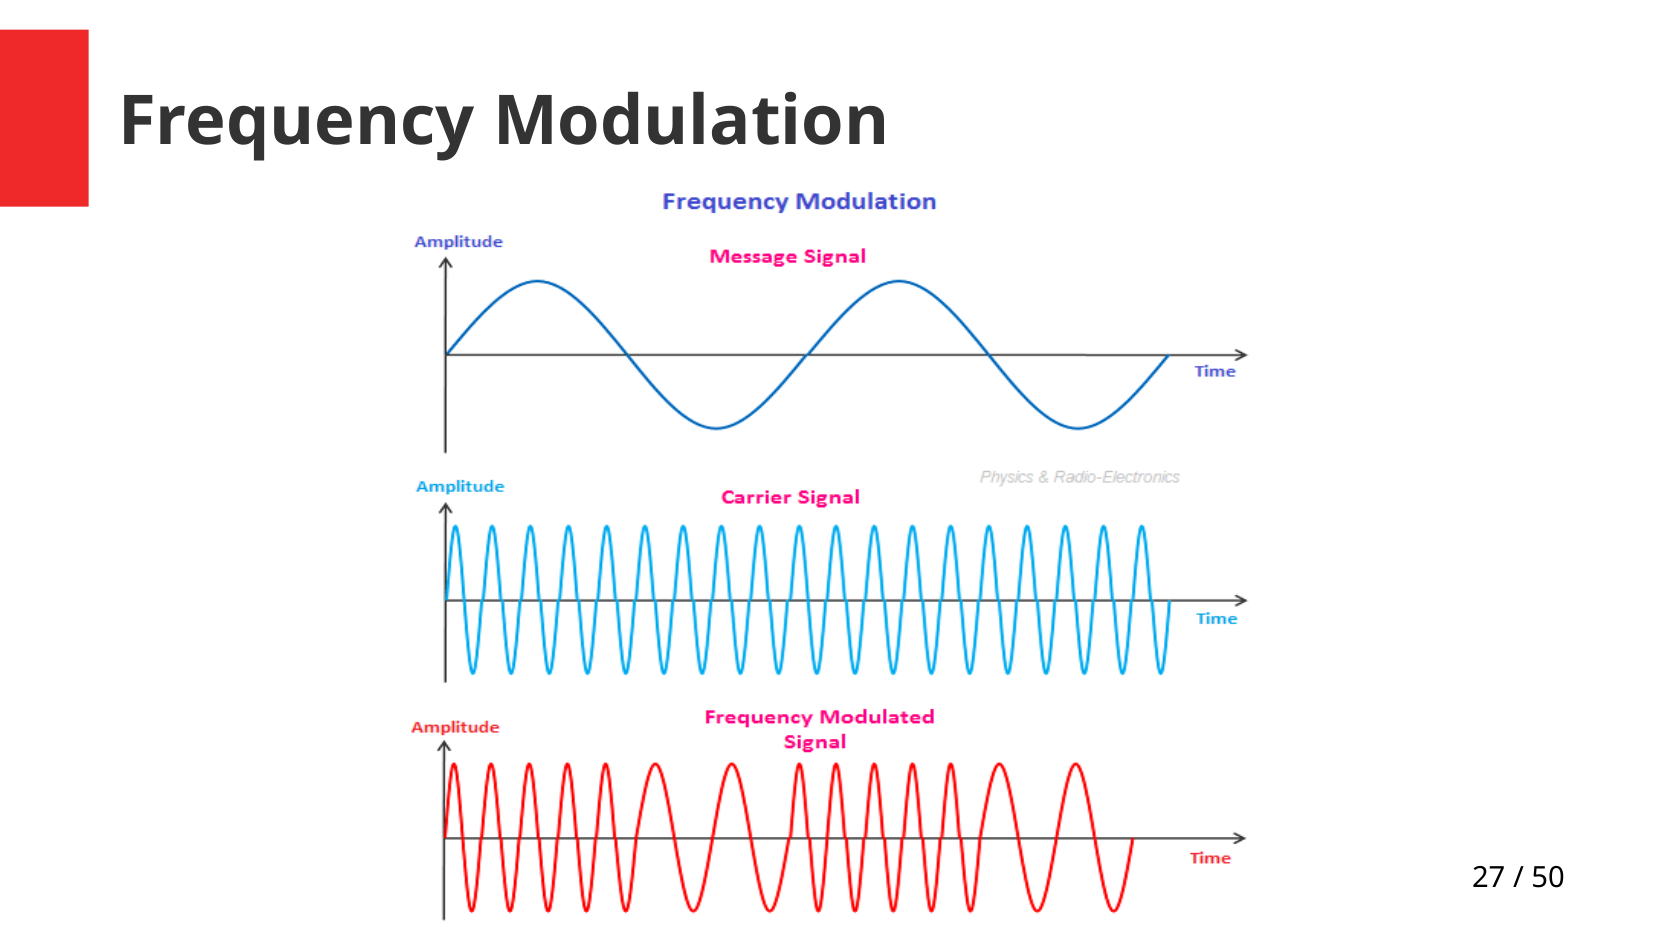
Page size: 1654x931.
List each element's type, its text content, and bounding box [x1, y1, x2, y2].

picture [375, 187, 1276, 929]
title Frequency Modulation [118, 29, 1595, 207]
